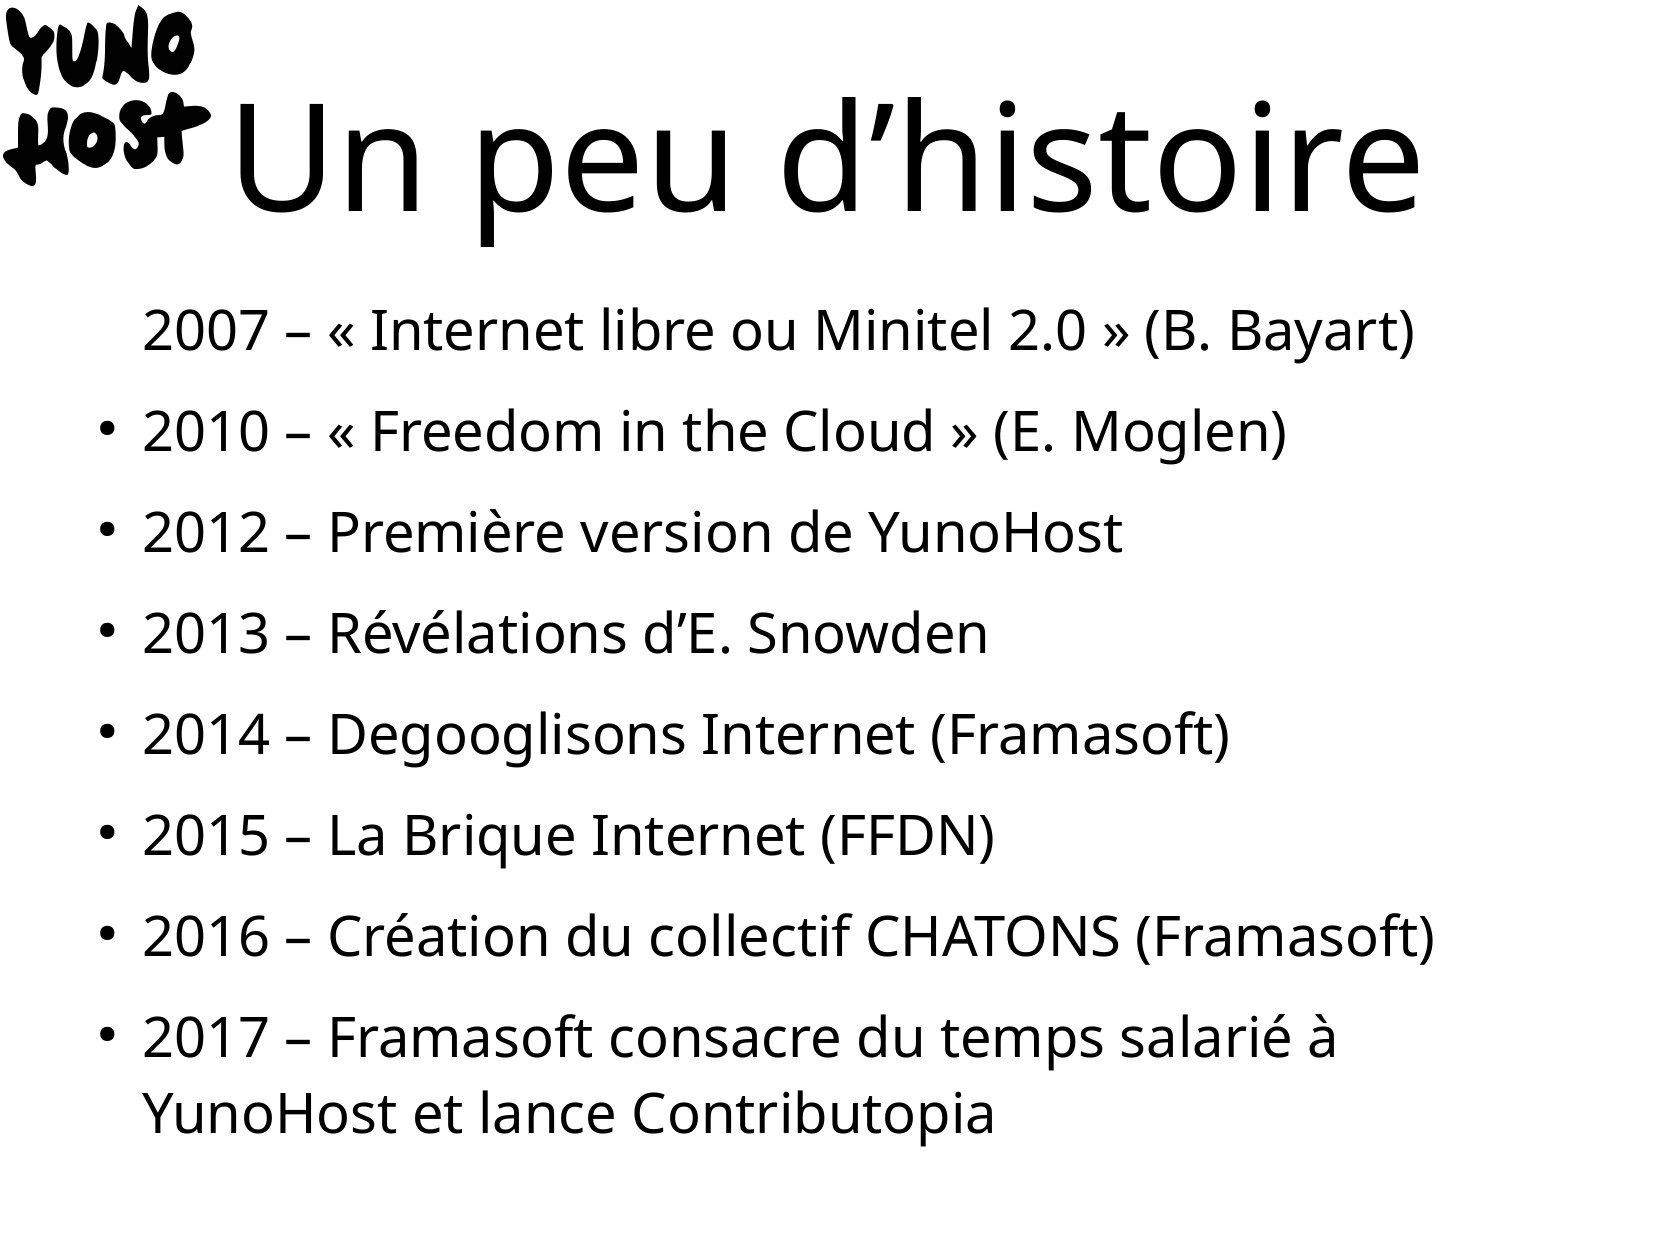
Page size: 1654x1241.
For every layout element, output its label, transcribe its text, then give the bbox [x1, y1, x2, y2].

title Un peu d’histoire [82, 49, 1571, 257]
list 2007 – « Internet libre ou Minitel 2.0 » (B. Bayart) 2010 – « Freedom in the Cloud » (E. Moglen) 2012 – Première version de YunoHost 2013 – Révélations d’E. Snowden 2014 – Degooglisons Internet (Framasoft) 2015 – La Brique Internet (FFDN) 2016 – Création du collectif CHATONS (Framasoft) 2017 – Framasoft consacre du temps salarié à YunoHost et lance Contributopia [82, 290, 1571, 1156]
picture [3, 5, 211, 186]
